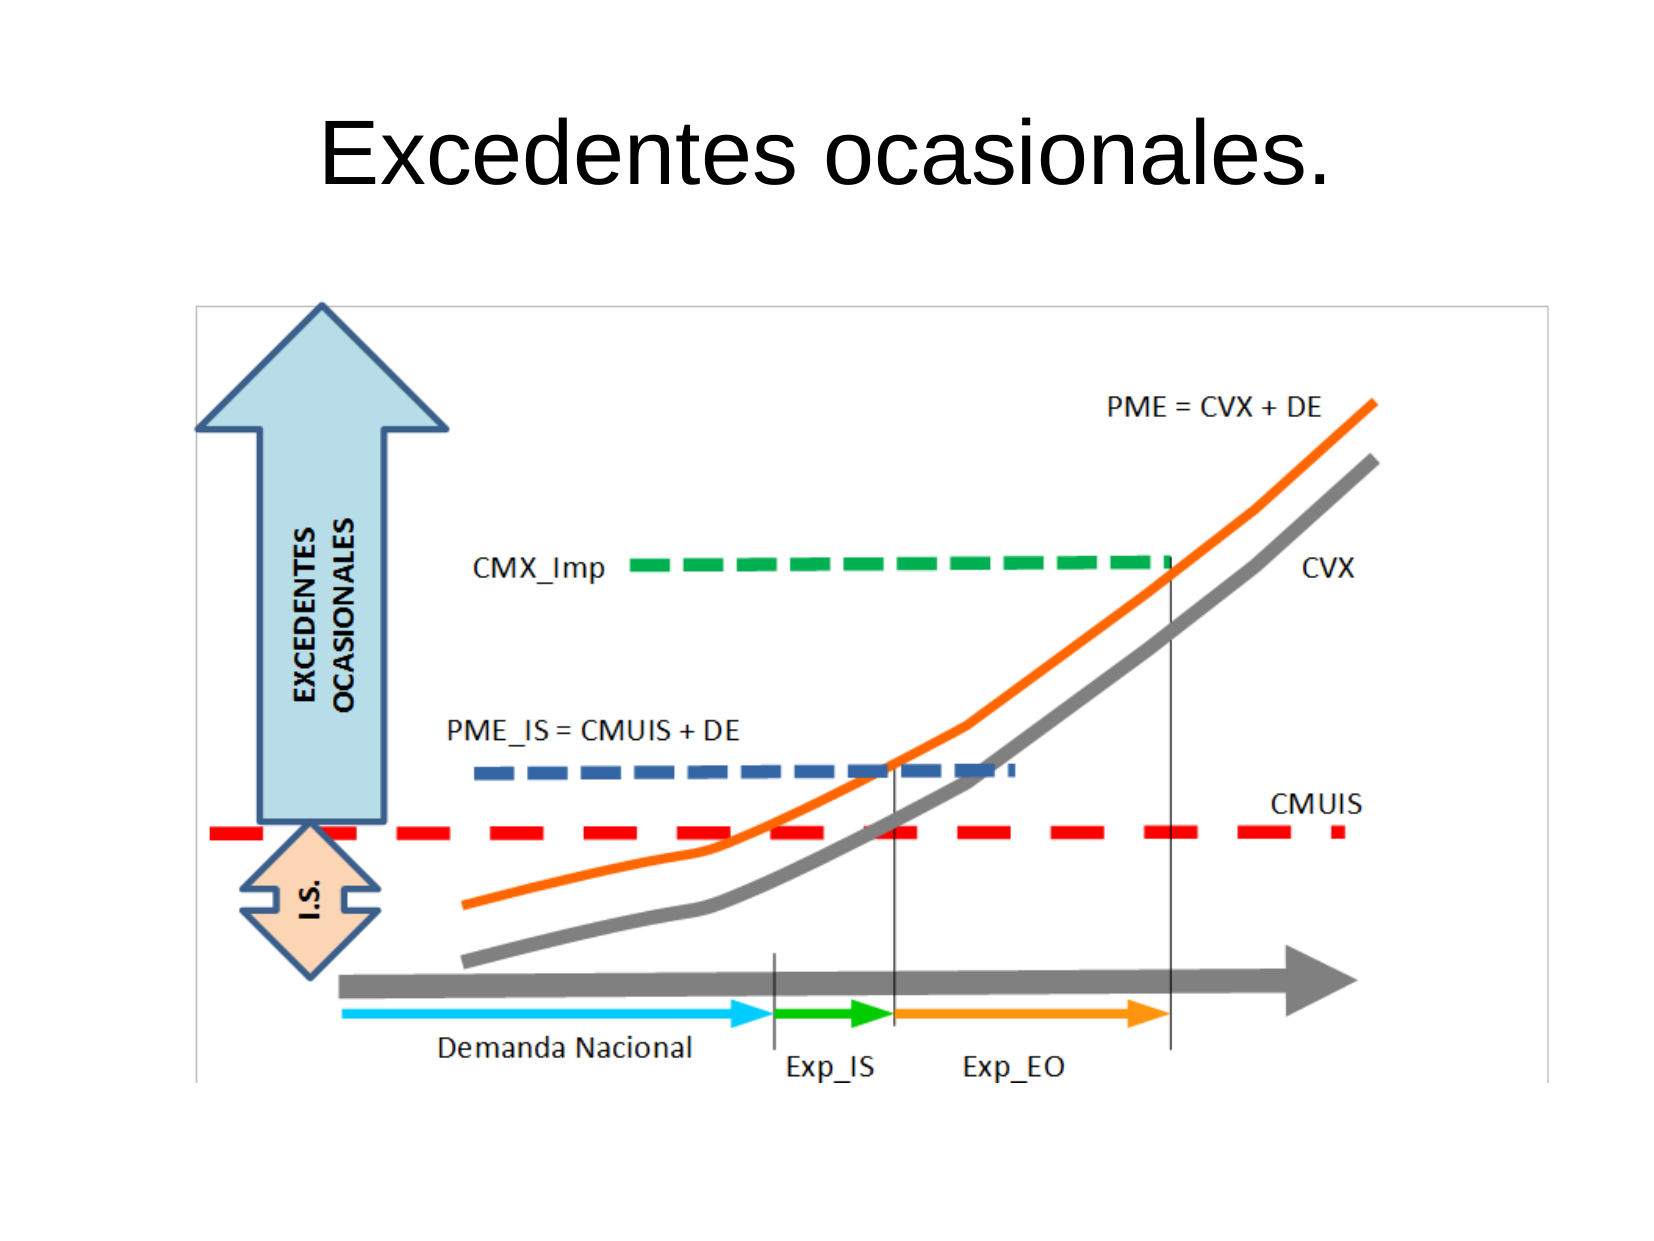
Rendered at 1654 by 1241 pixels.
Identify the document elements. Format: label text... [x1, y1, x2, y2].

picture [185, 295, 1560, 1083]
title Excedentes ocasionales. [82, 49, 1571, 257]
